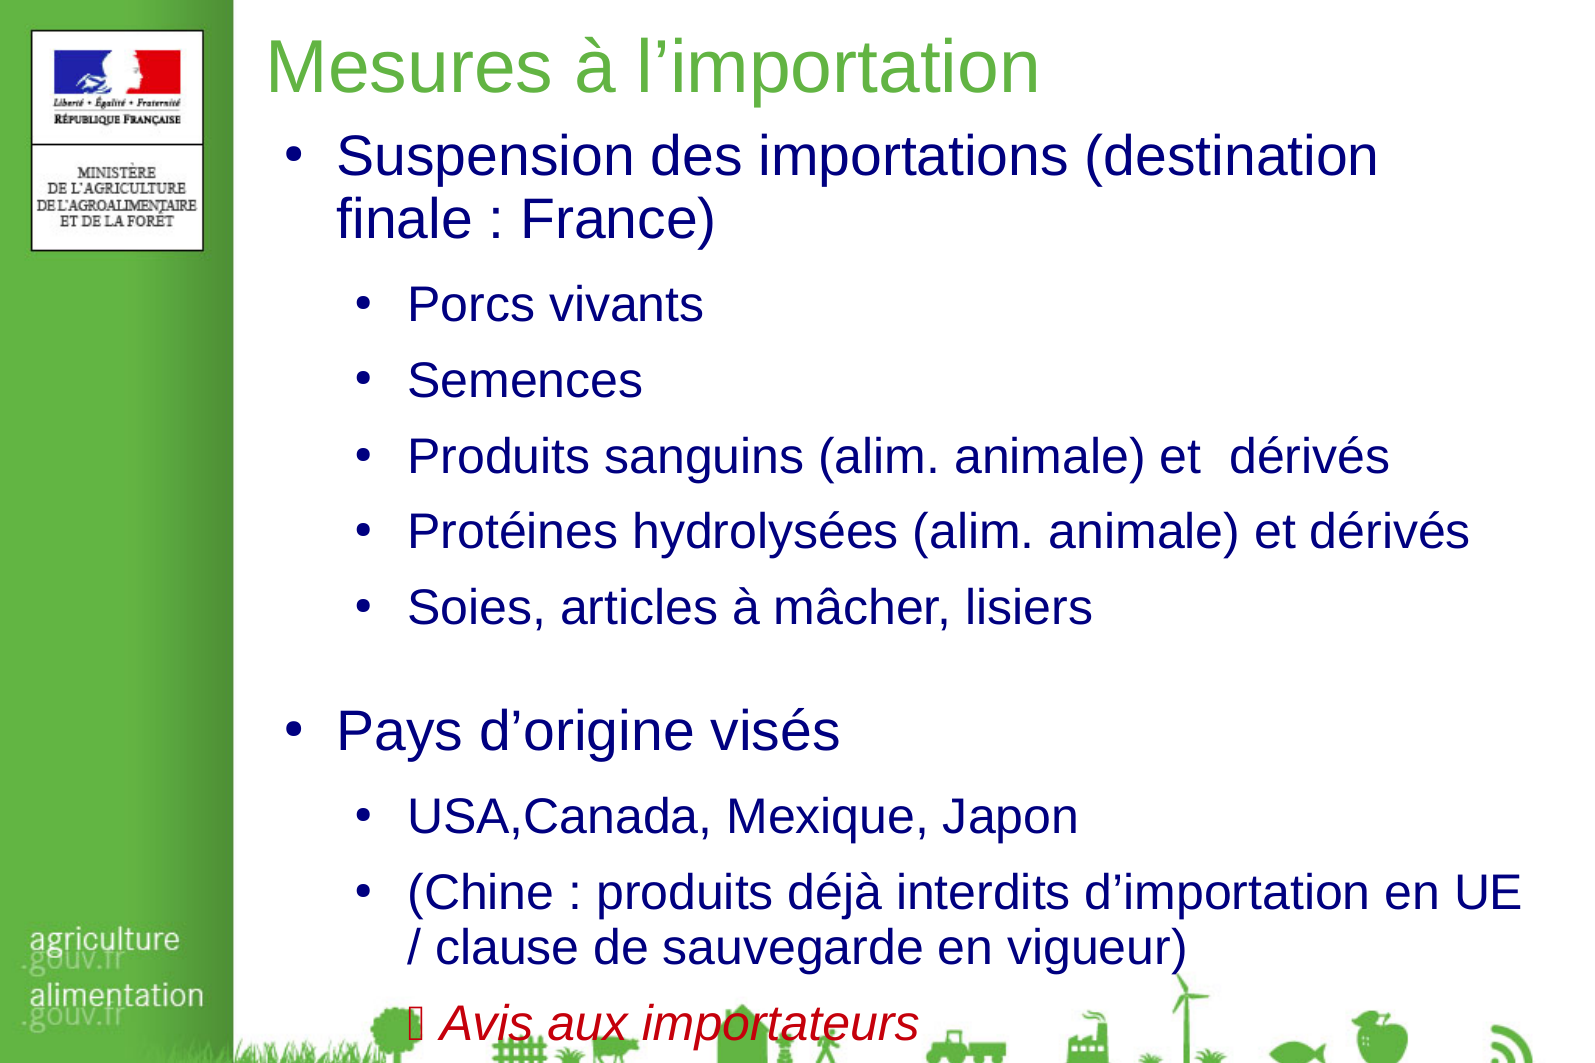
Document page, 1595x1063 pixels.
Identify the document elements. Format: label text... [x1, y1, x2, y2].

list Suspension des importations (destination finale : France) Porcs vivants Semences Produits sanguins (alim. animale) et dérivés Protéines hydrolysées (alim. animale) et dérivés Soies, articles à mâcher, lisiers Pays d’origine visés USA,Canada, Mexique, Japon (Chine : produits déjà interdits d’importation en UE / clause de sauvegarde en vigueur)  Avis aux importateurs [265, 123, 1536, 1053]
picture [0, 0, 1595, 1063]
title Mesures à l’importation [265, 0, 1536, 123]
